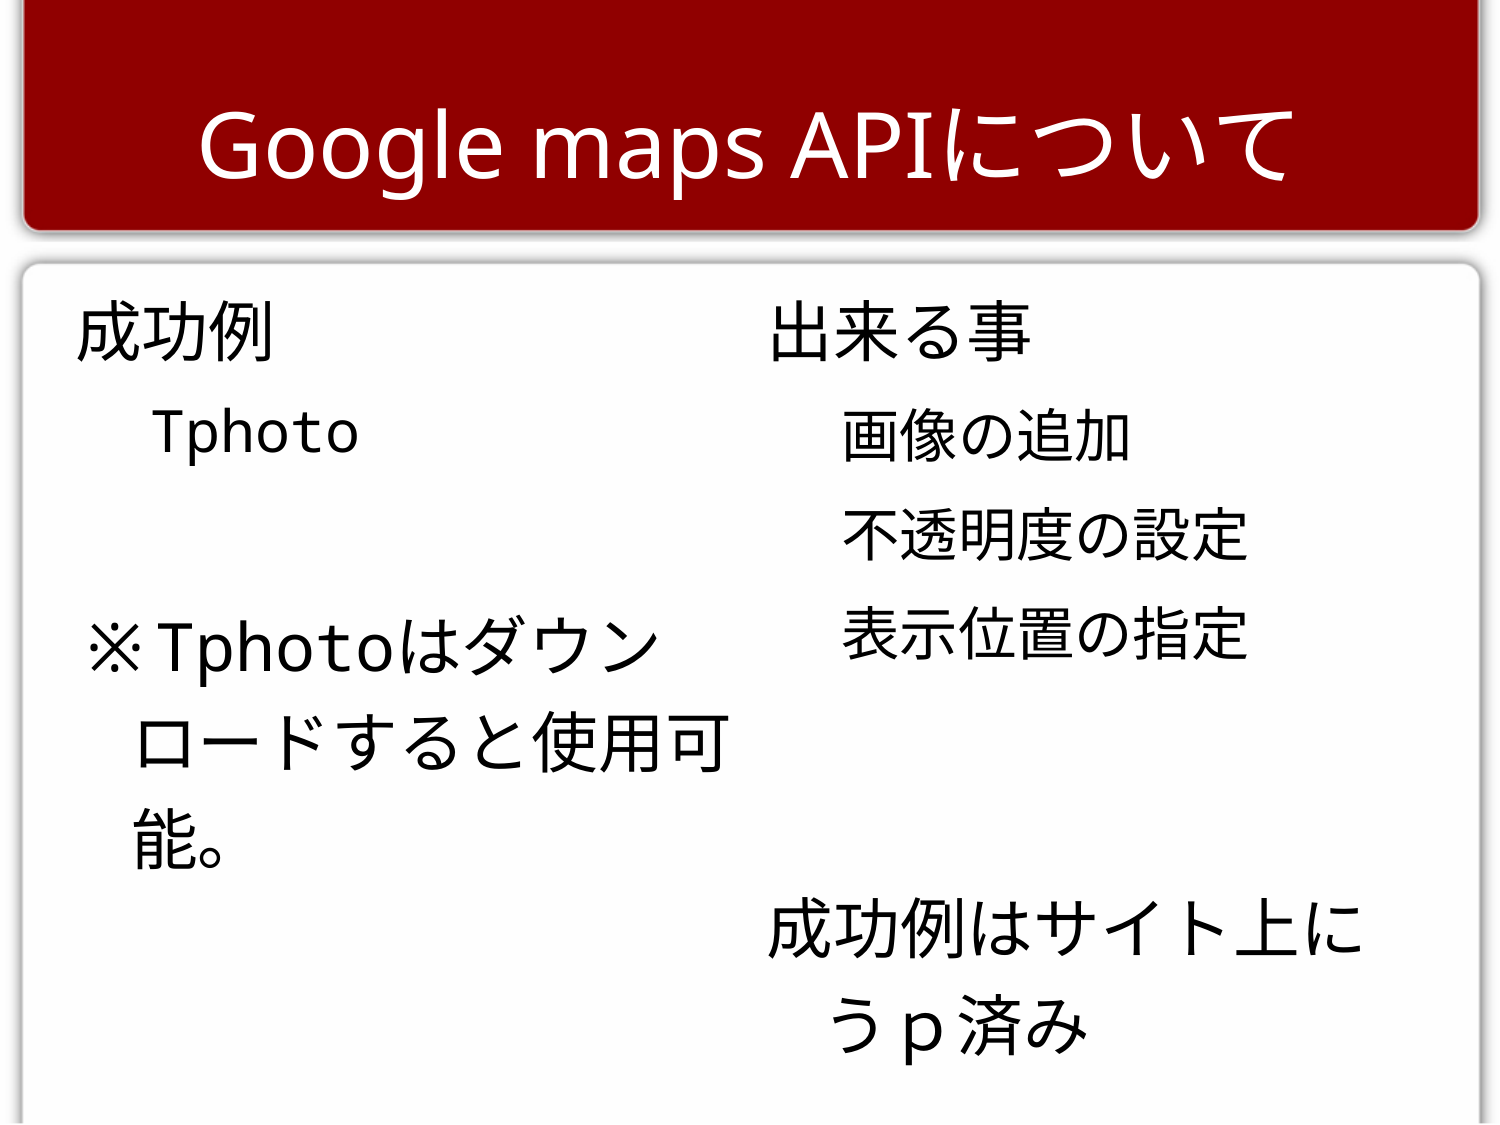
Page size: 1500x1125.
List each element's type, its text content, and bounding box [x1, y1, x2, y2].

title Google maps APIについて [75, 21, 1426, 257]
list 出来る事 画像の追加 不透明度の設定 表示位置の指定 成功例はサイト上にうｐ済み [766, 278, 1426, 991]
picture [0, 0, 1500, 1125]
list 成功例 Tphoto ※Tphotoはダウンロードすると使用可能。 以下のサイトよりダウンロード↓ http://gmaps.tommangan.us/addtphoto.html [75, 278, 734, 1006]
